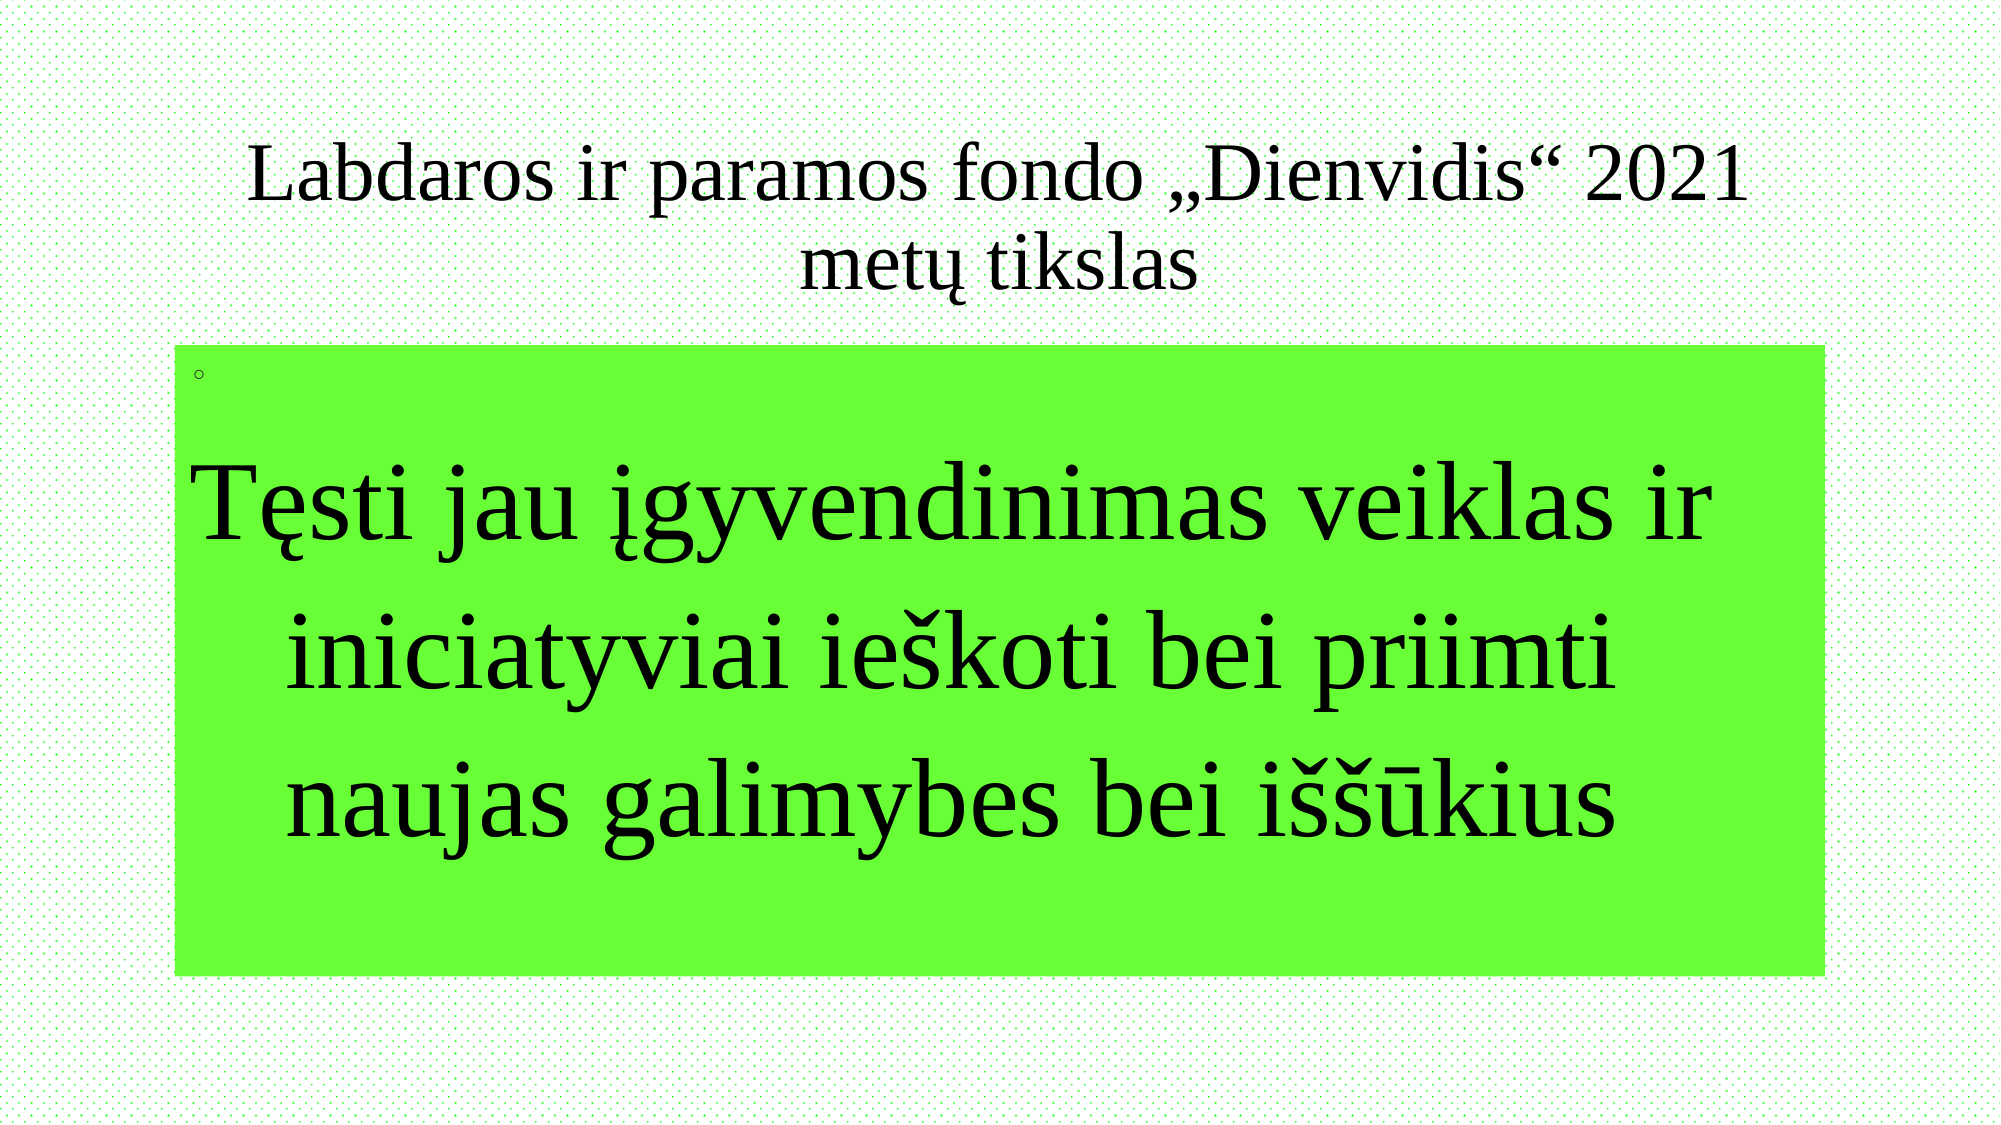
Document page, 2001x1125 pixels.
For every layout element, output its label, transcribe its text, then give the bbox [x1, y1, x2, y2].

list Tęsti jau įgyvendinimas veiklas ir iniciatyviai ieškoti bei priimti naujas galimybes bei iššūkius [174, 345, 1825, 977]
title Labdaros ir paramos fondo „Dienvidis“ 2021 metų tikslas [174, 105, 1825, 331]
